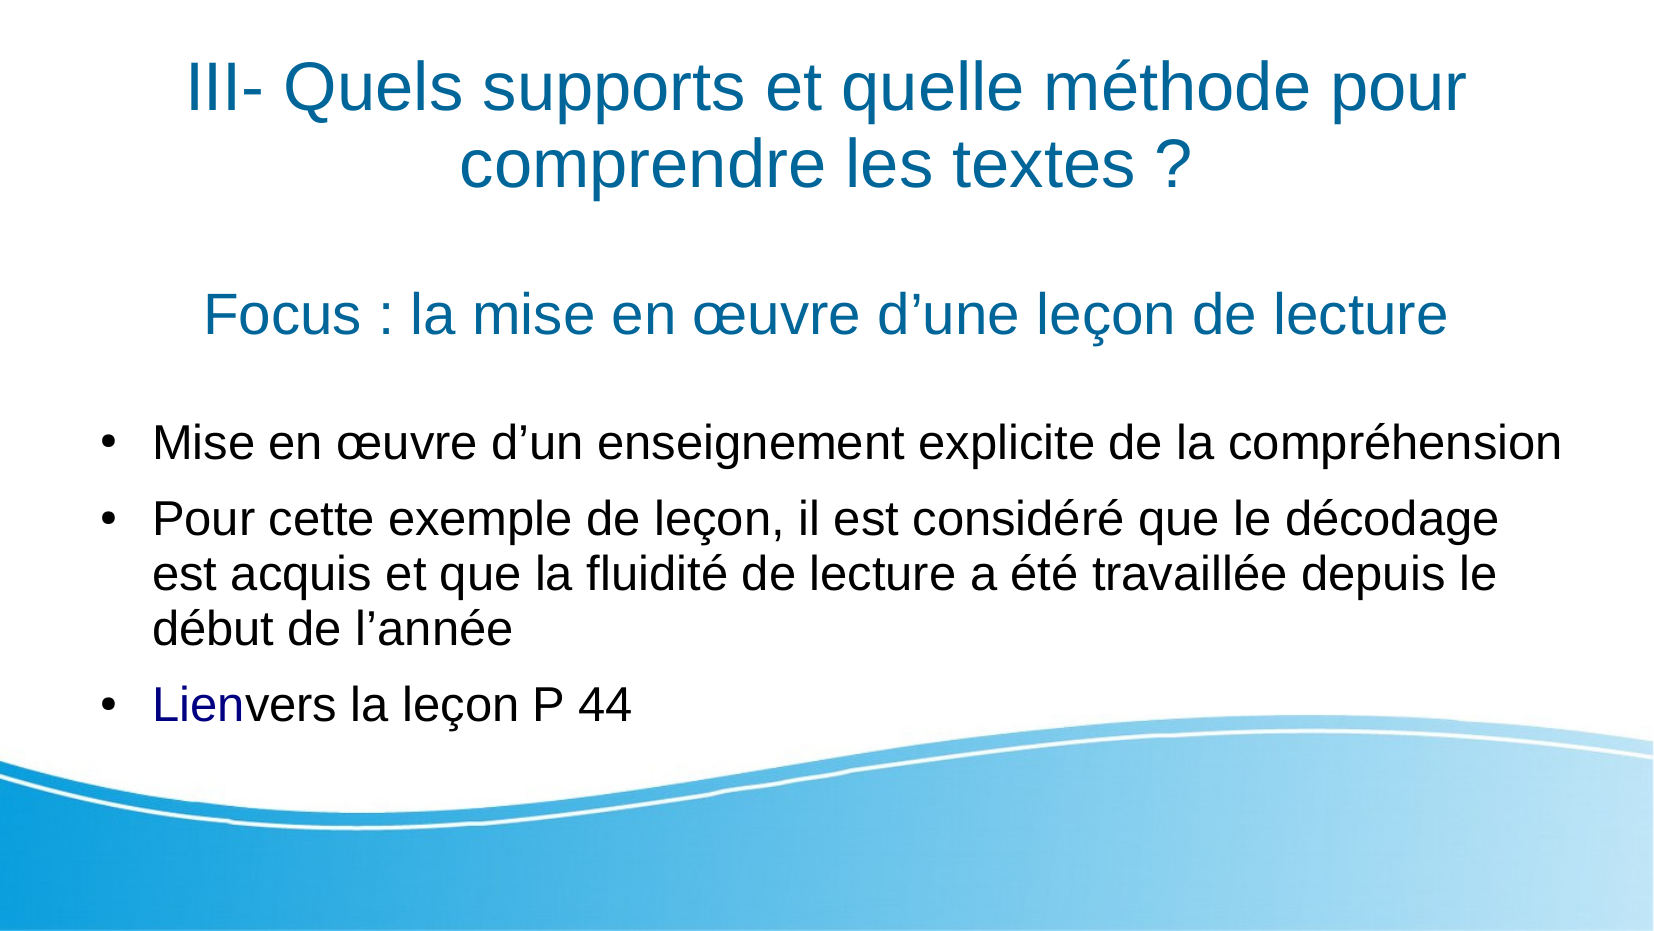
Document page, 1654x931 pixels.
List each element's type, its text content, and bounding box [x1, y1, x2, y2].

picture [0, 714, 1654, 931]
title Focus : la mise en œuvre d’une leçon de lecture [82, 236, 1571, 392]
title III- Quels supports et quelle méthode pour comprendre les textes ? [82, 47, 1571, 203]
list Mise en œuvre d’un enseignement explicite de la compréhension Pour cette exemple de leçon, il est considéré que le décodage est acquis et que la fluidité de lecture a été travaillée depuis le début de l’année Lienvers la leçon P 44 [82, 415, 1571, 780]
